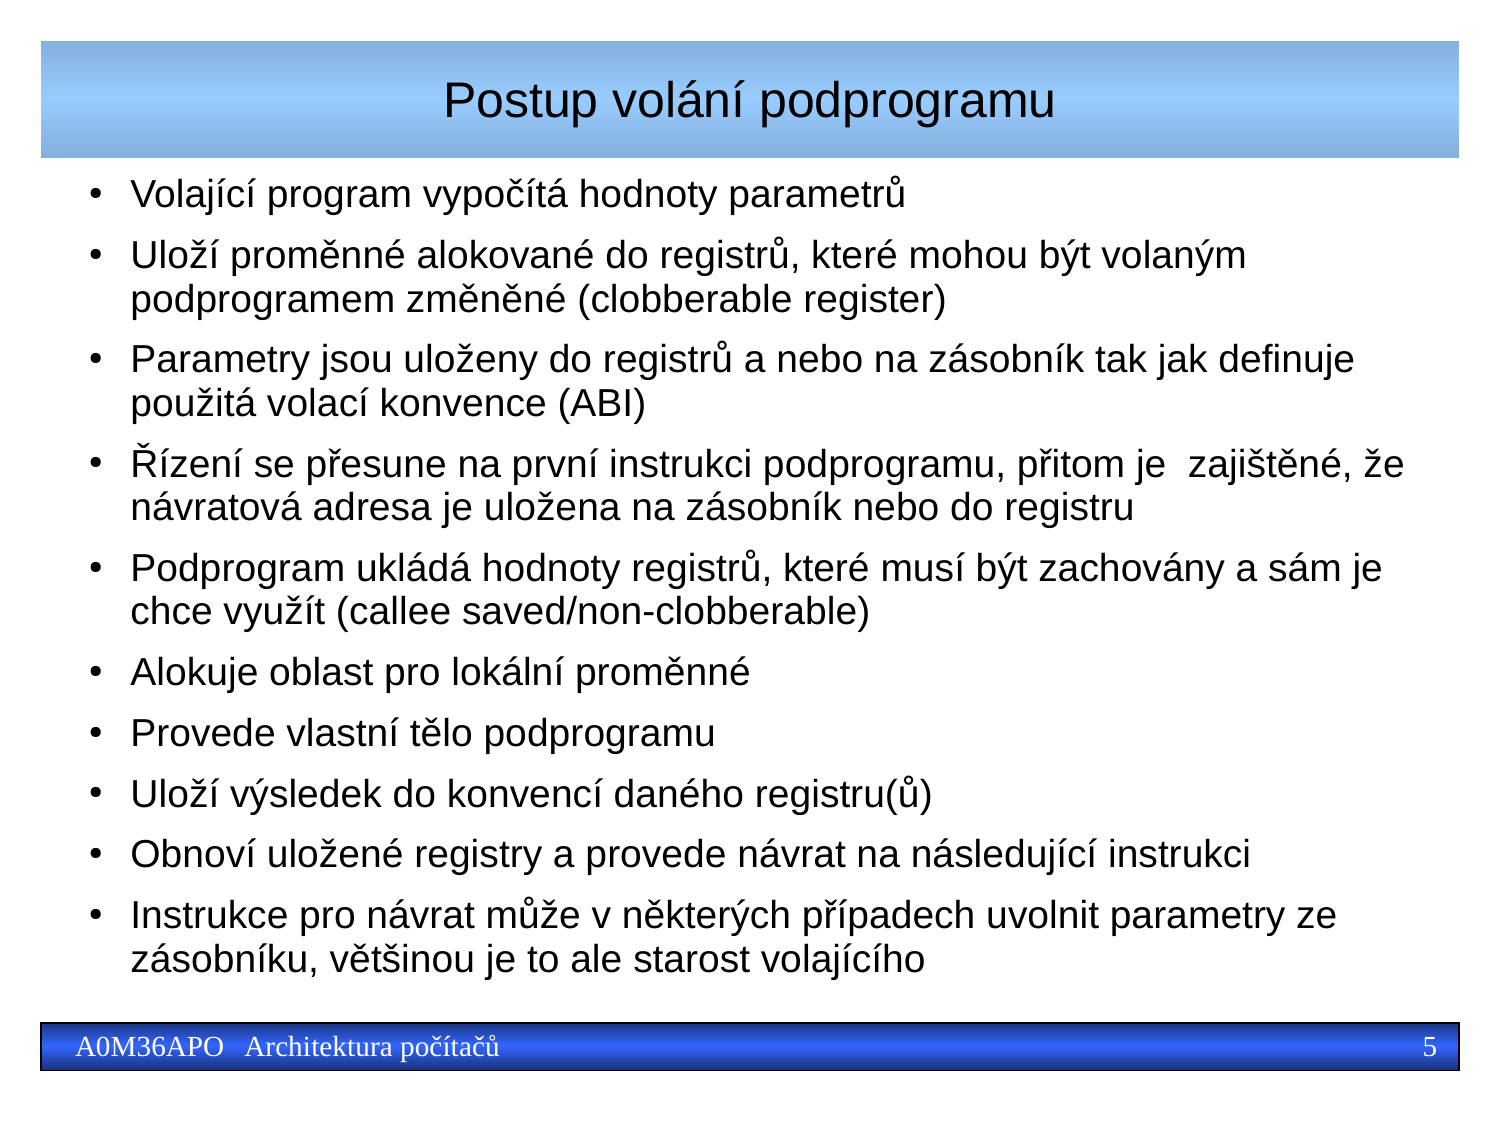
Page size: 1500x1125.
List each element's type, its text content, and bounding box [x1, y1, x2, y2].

title Postup volání podprogramu [41, 41, 1459, 158]
list Volající program vypočítá hodnoty parametrů Uloží proměnné alokované do registrů, které mohou být volaným podprogramem změněné (clobberable register) Parametry jsou uloženy do registrů a nebo na zásobník tak jak definuje použitá volací konvence (ABI) Řízení se přesune na první instrukci podprogramu, přitom je zajištěné, že návratová adresa je uložena na zásobník nebo do registru Podprogram ukládá hodnoty registrů, které musí být zachovány a sám je chce využít (callee saved/non-clobberable) Alokuje oblast pro lokální proměnné Provede vlastní tělo podprogramu Uloží výsledek do konvencí daného registru(ů) Obnoví uložené registry a provede návrat na následující instrukci Instrukce pro návrat může v některých případech uvolnit parametry ze zásobníku, většinou je to ale starost volajícího [75, 172, 1426, 988]
